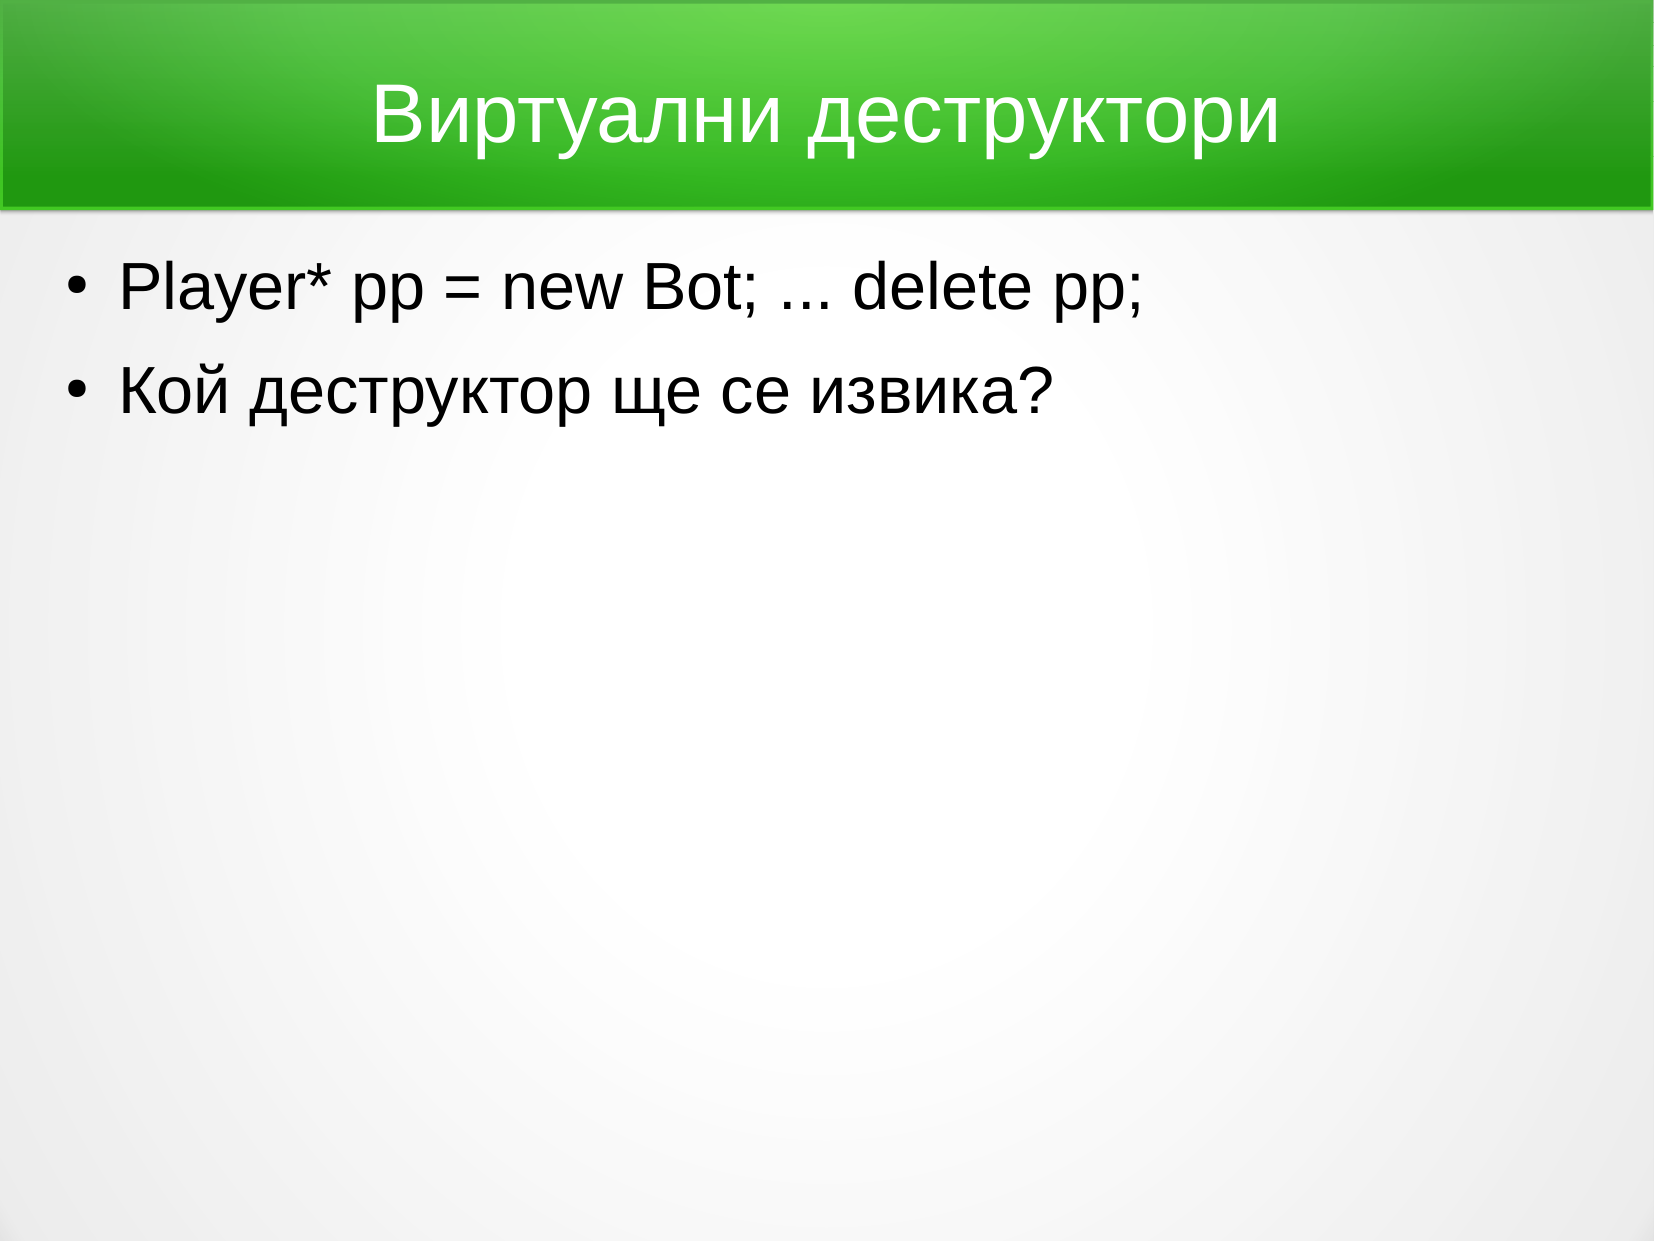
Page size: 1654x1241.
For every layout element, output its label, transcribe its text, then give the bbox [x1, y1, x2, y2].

title Виртуални деструктори [23, 49, 1630, 179]
list Player* pp = new Bot; ... delete pp; Кой деструктор ще се извика? [47, 249, 1619, 1217]
